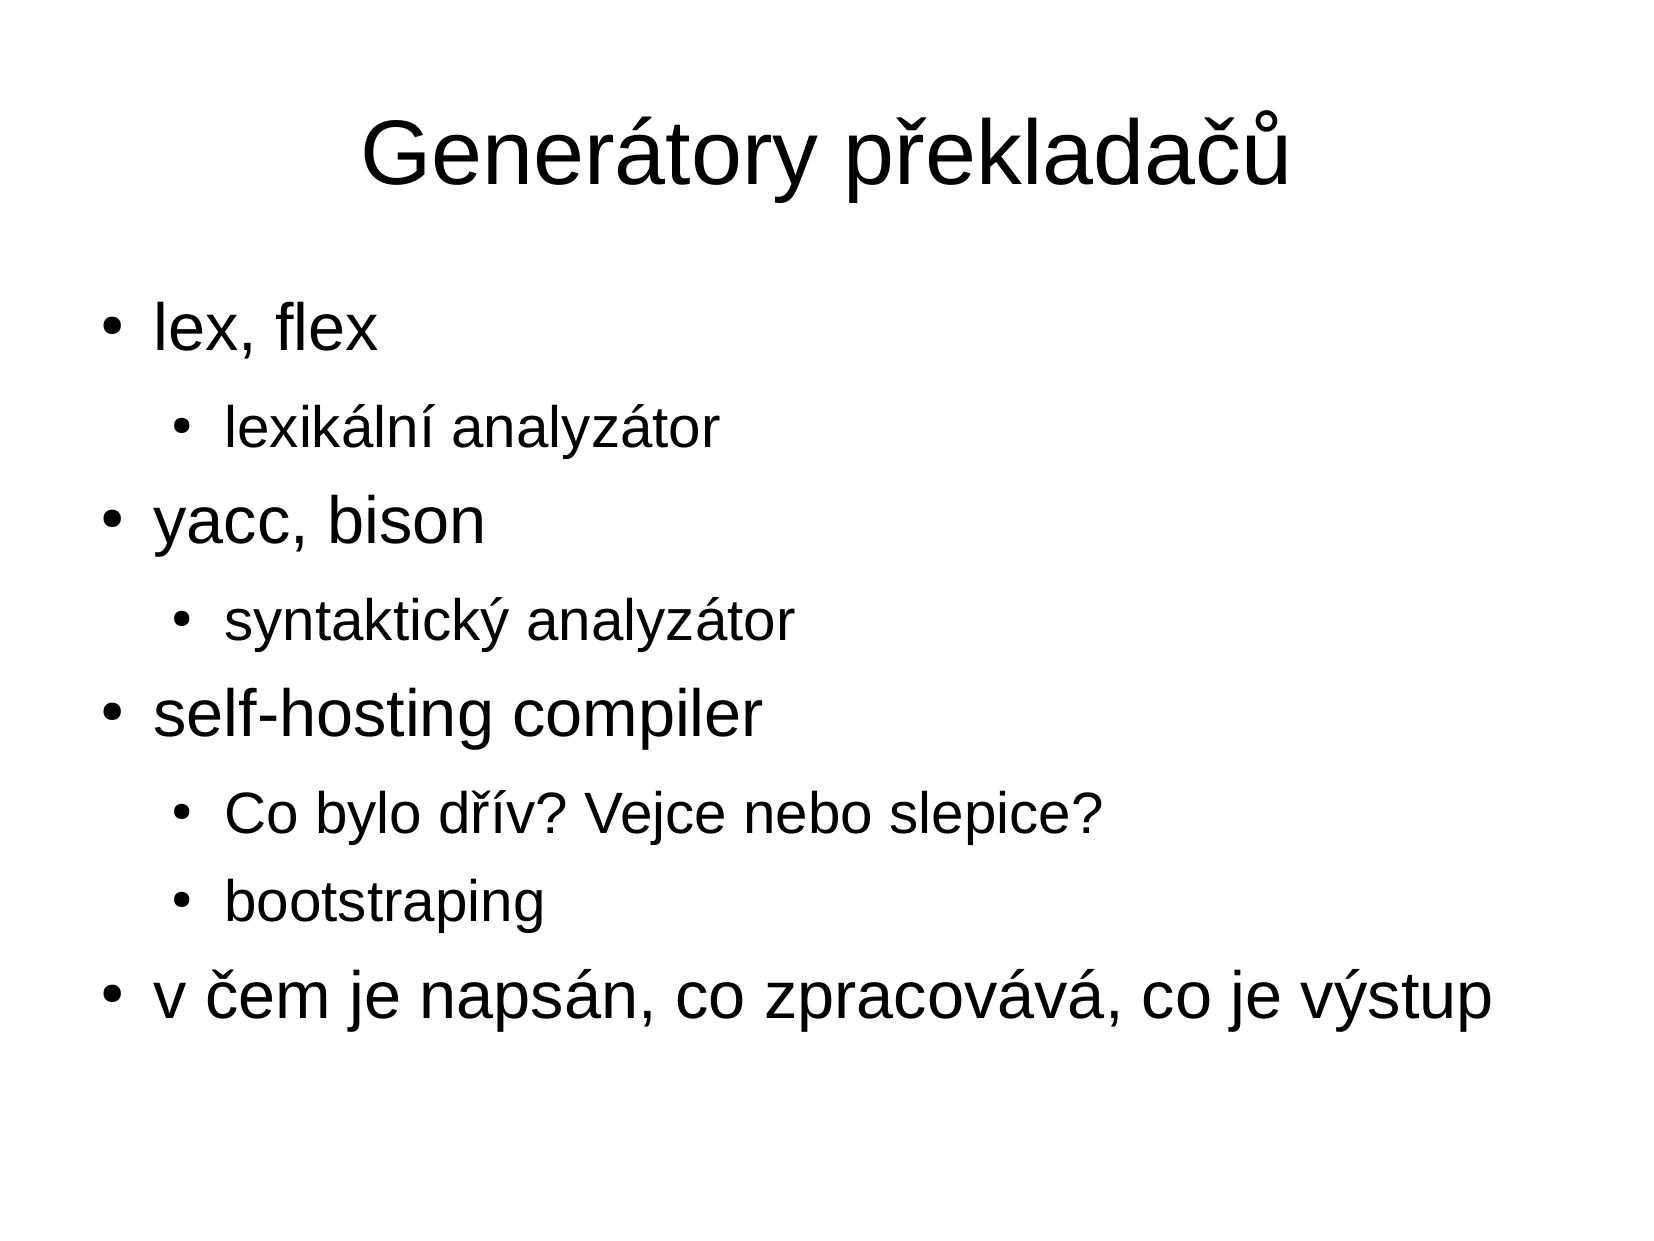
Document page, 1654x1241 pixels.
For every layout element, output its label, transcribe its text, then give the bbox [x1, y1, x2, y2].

list lex, flex lexikální analyzátor yacc, bison syntaktický analyzátor self-hosting compiler Co bylo dřív? Vejce nebo slepice? bootstraping v čem je napsán, co zpracovává, co je výstup [82, 290, 1571, 1094]
title Generátory překladačů [82, 56, 1571, 250]
